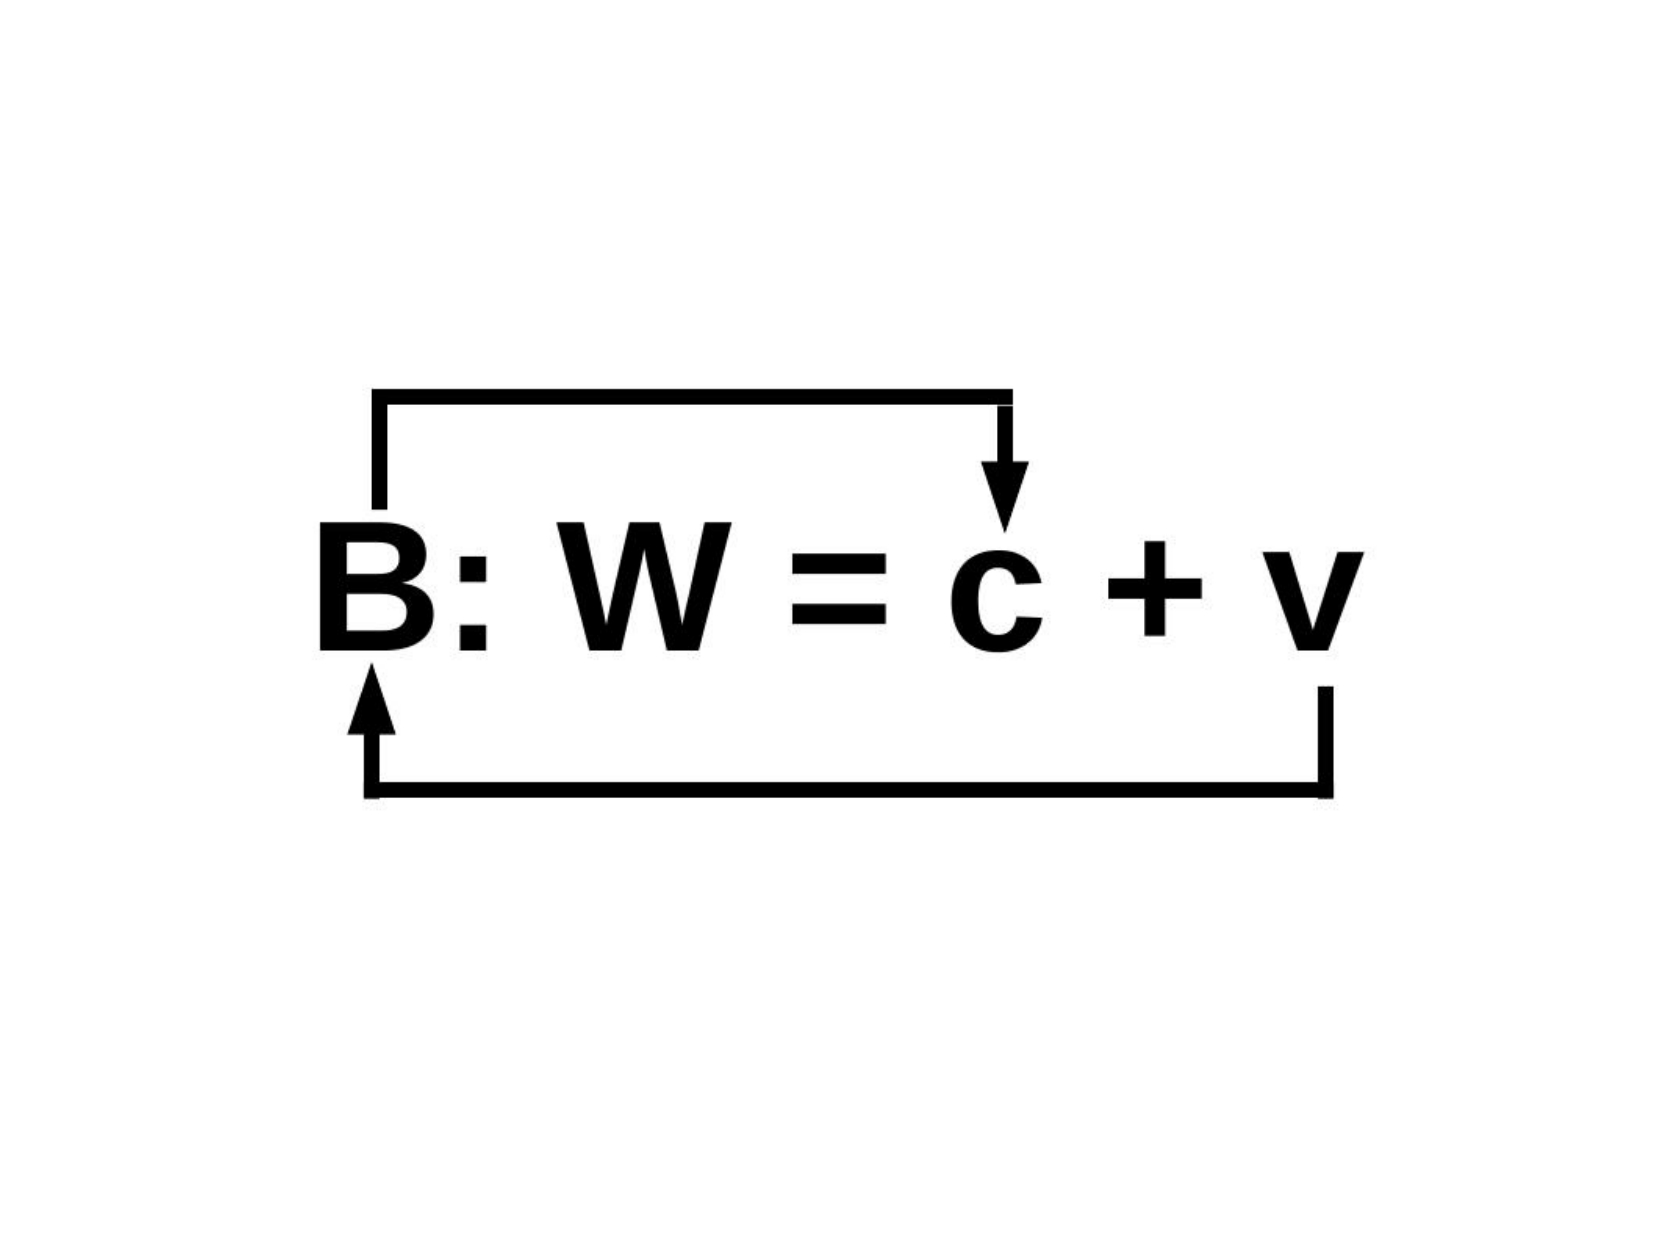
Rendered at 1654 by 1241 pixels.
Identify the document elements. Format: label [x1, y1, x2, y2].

picture [250, 347, 1412, 845]
